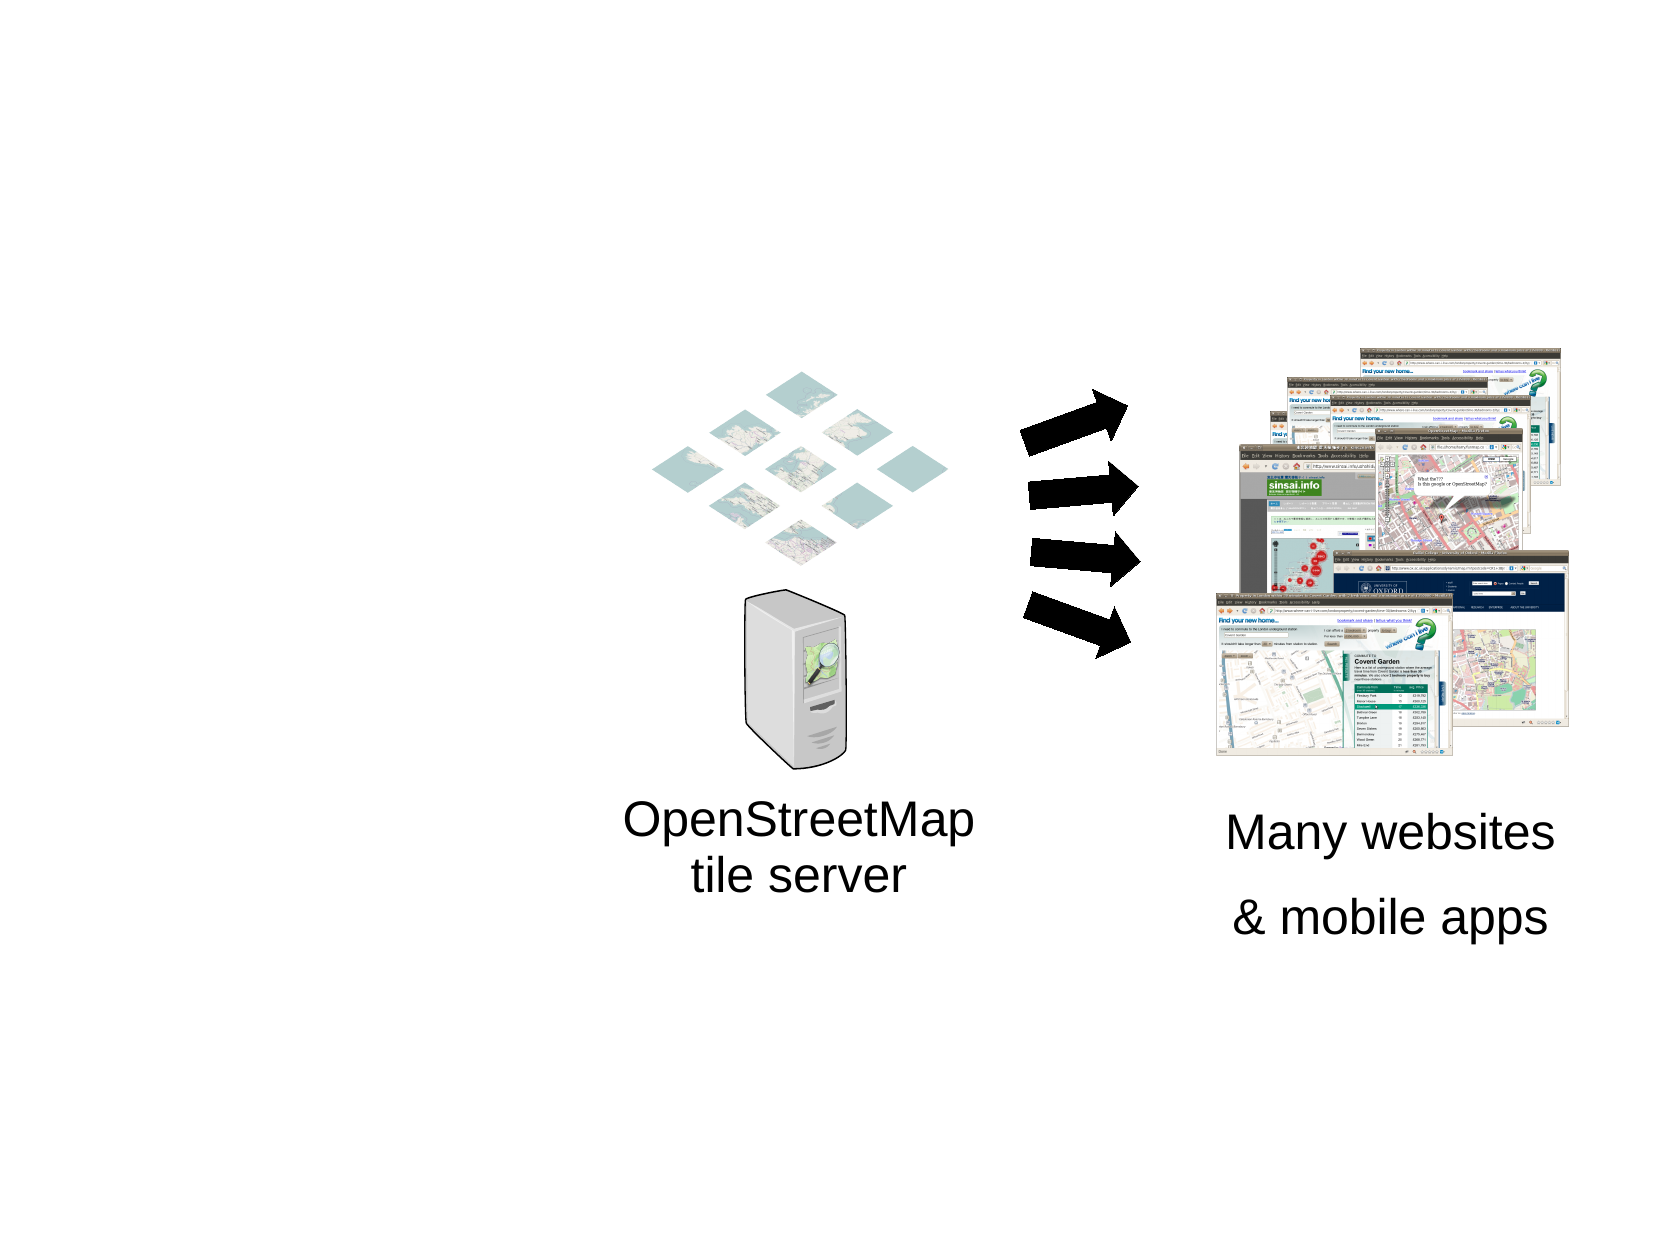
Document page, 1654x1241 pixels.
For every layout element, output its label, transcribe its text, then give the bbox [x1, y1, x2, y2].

picture [1216, 348, 1569, 756]
list Many websites & mobile apps [1207, 804, 1574, 946]
text_box [1020, 389, 1128, 457]
picture [742, 587, 849, 771]
text_box [1028, 461, 1139, 516]
text_box [1030, 531, 1141, 587]
text_box [1023, 591, 1131, 659]
list OpenStreetMap tile server [615, 791, 983, 924]
picture [649, 366, 954, 575]
